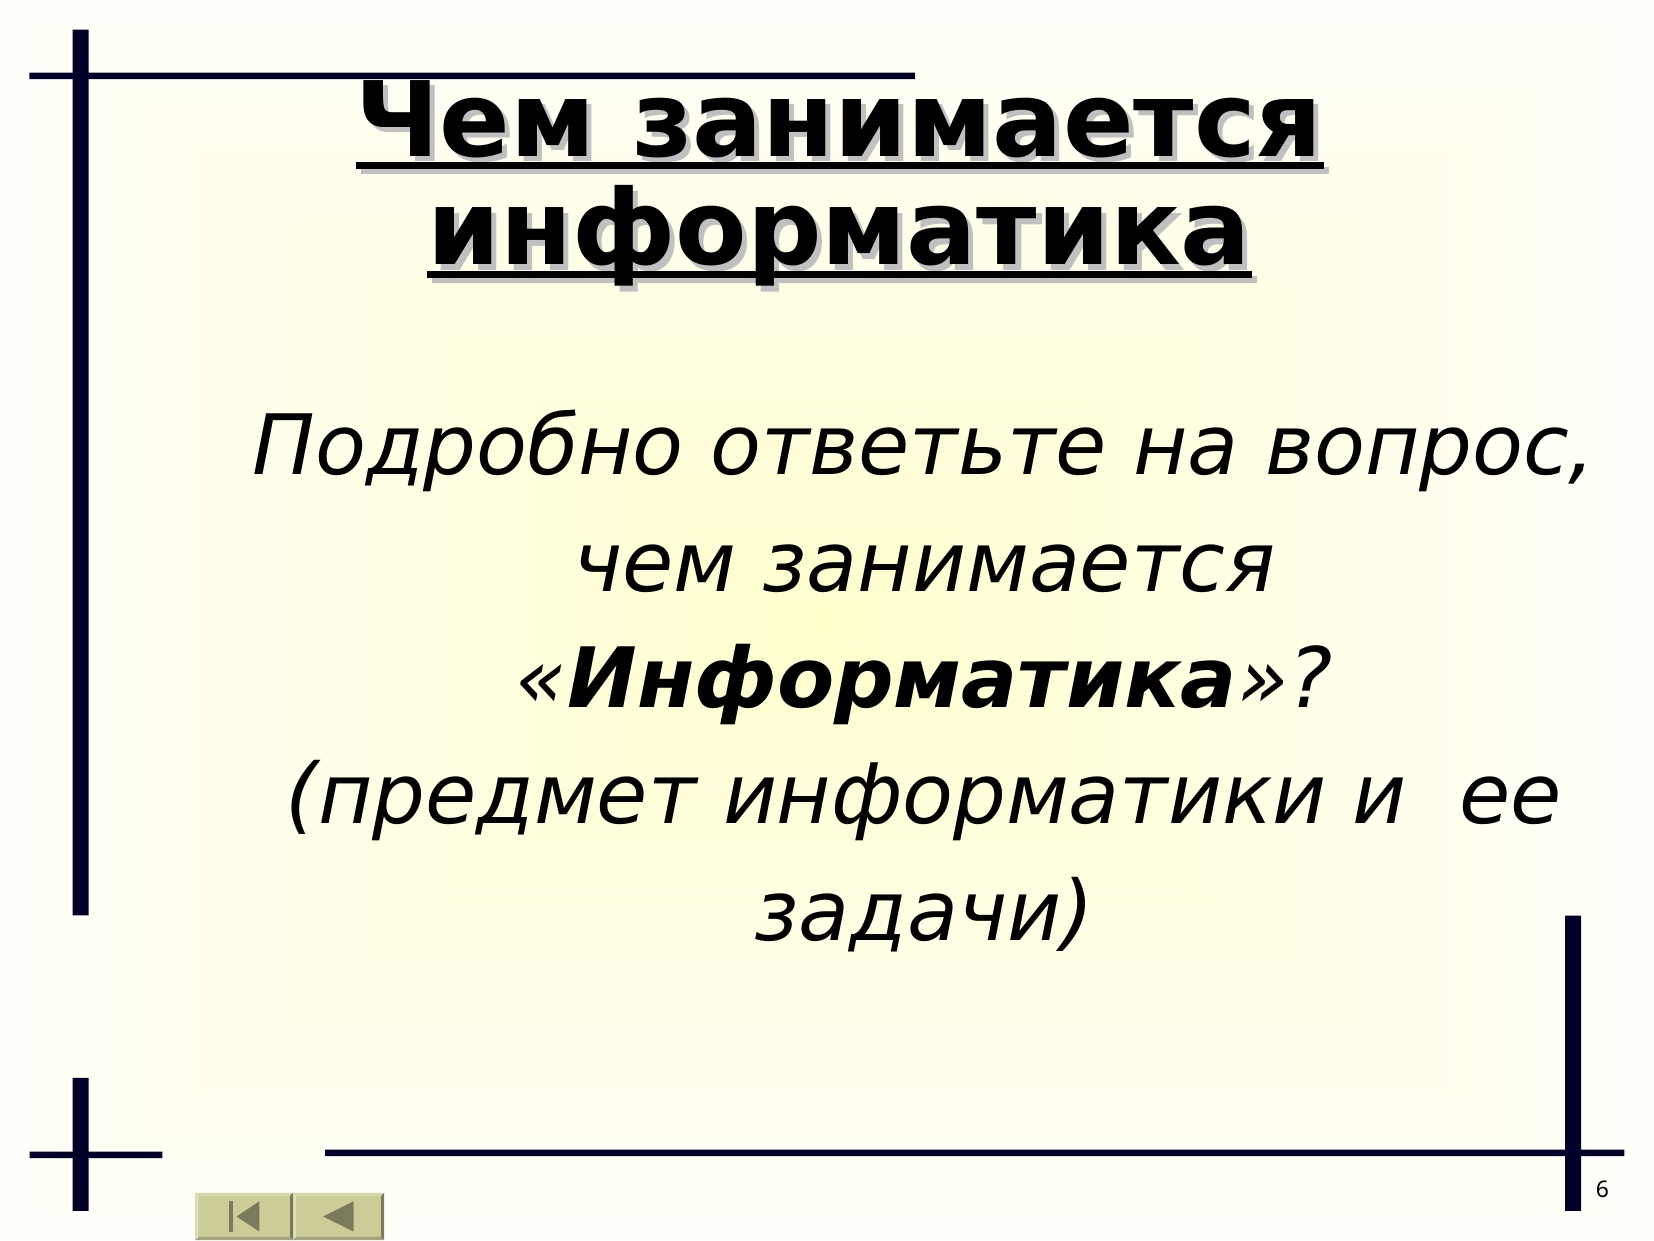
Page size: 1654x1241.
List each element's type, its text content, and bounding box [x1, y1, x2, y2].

text_box Чем занимается информатика [110, 61, 1569, 295]
text_box Подробно ответьте на вопрос, чем занимается «Информатика»? (предмет информатики и ее задачи) [201, 370, 1648, 968]
text_box [196, 1192, 385, 1241]
